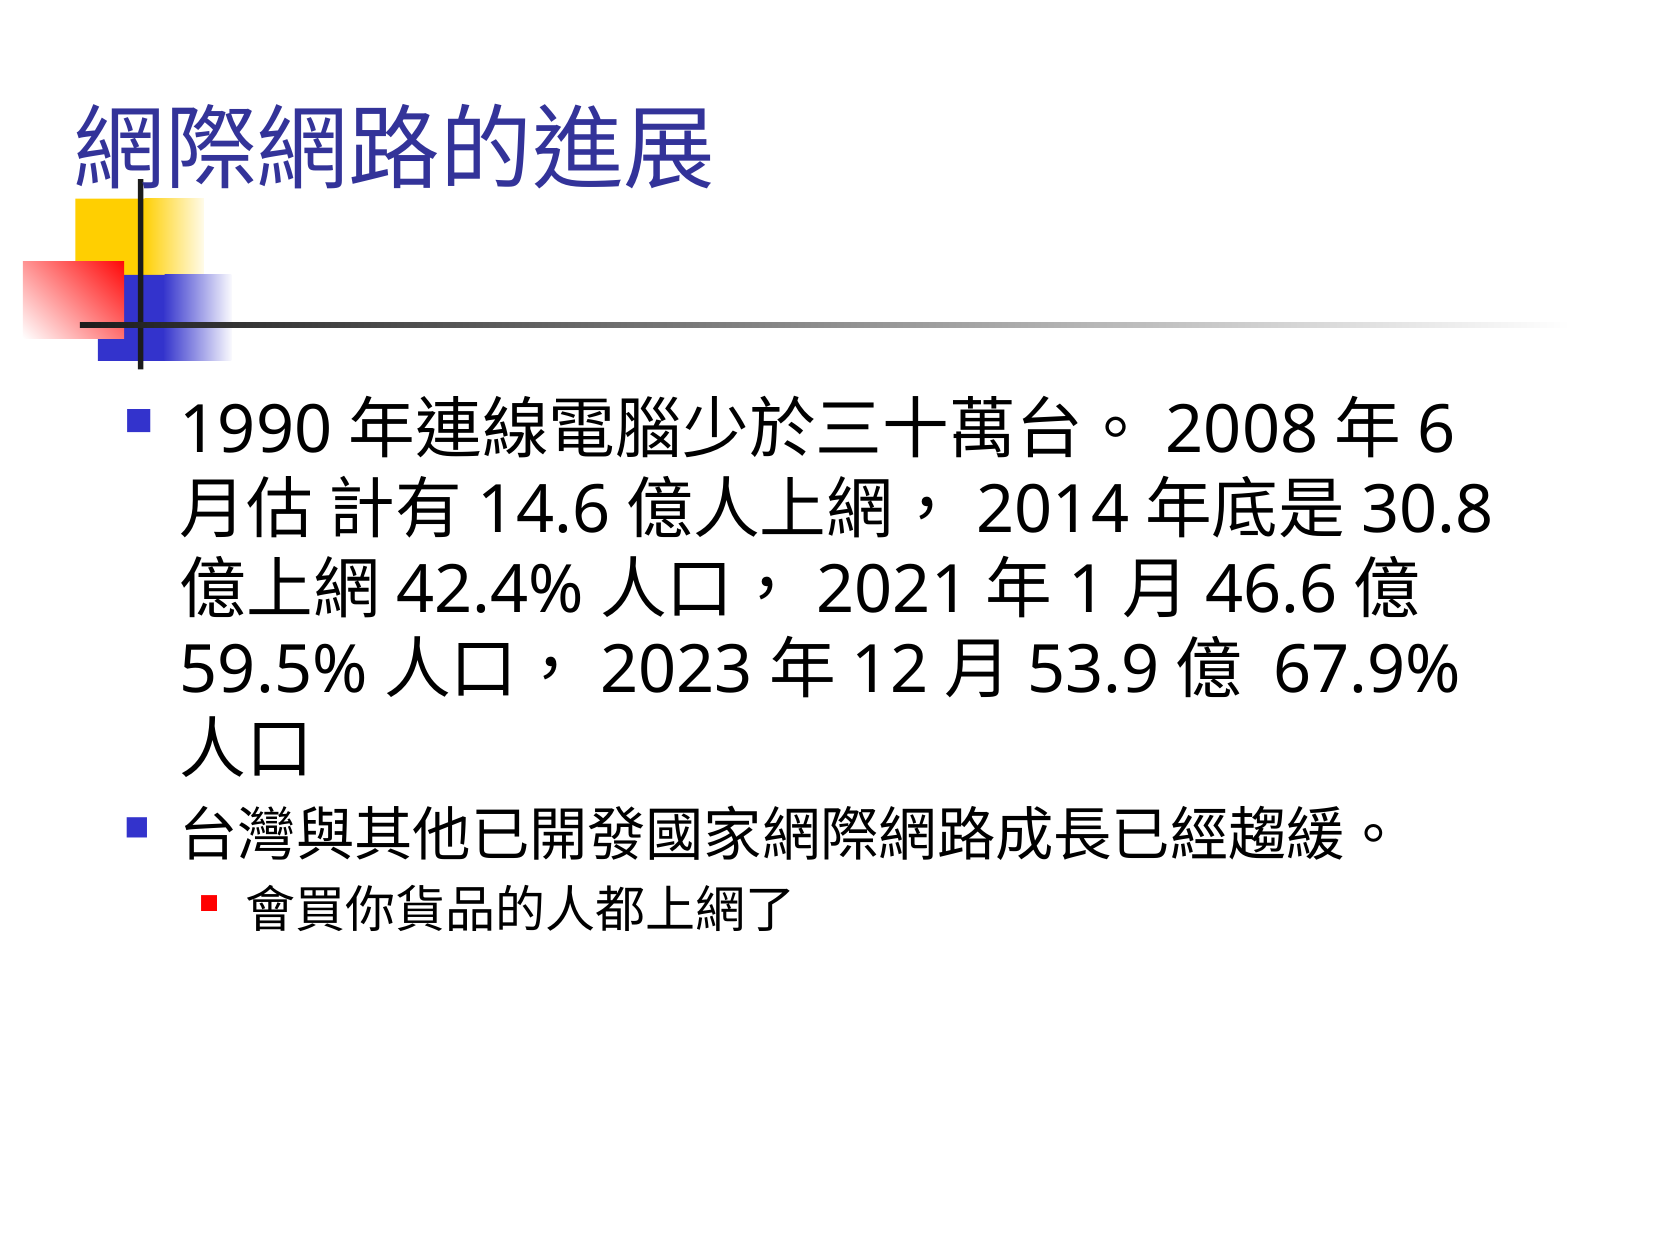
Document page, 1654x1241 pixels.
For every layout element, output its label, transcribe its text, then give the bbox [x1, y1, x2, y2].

title 網際網路的進展 [73, 41, 1479, 249]
list 1990年連線電腦少於三十萬台。2008年6月估 計有14.6億人上網，2014年底是30.8億上網42.4%人口，2021年1月46.6億59.5%人口，2023年12月53.9億 67.9%人口 台灣與其他已開發國家網際網路成長已經趨緩。 會買你貨品的人都上網了 [123, 385, 1530, 1089]
